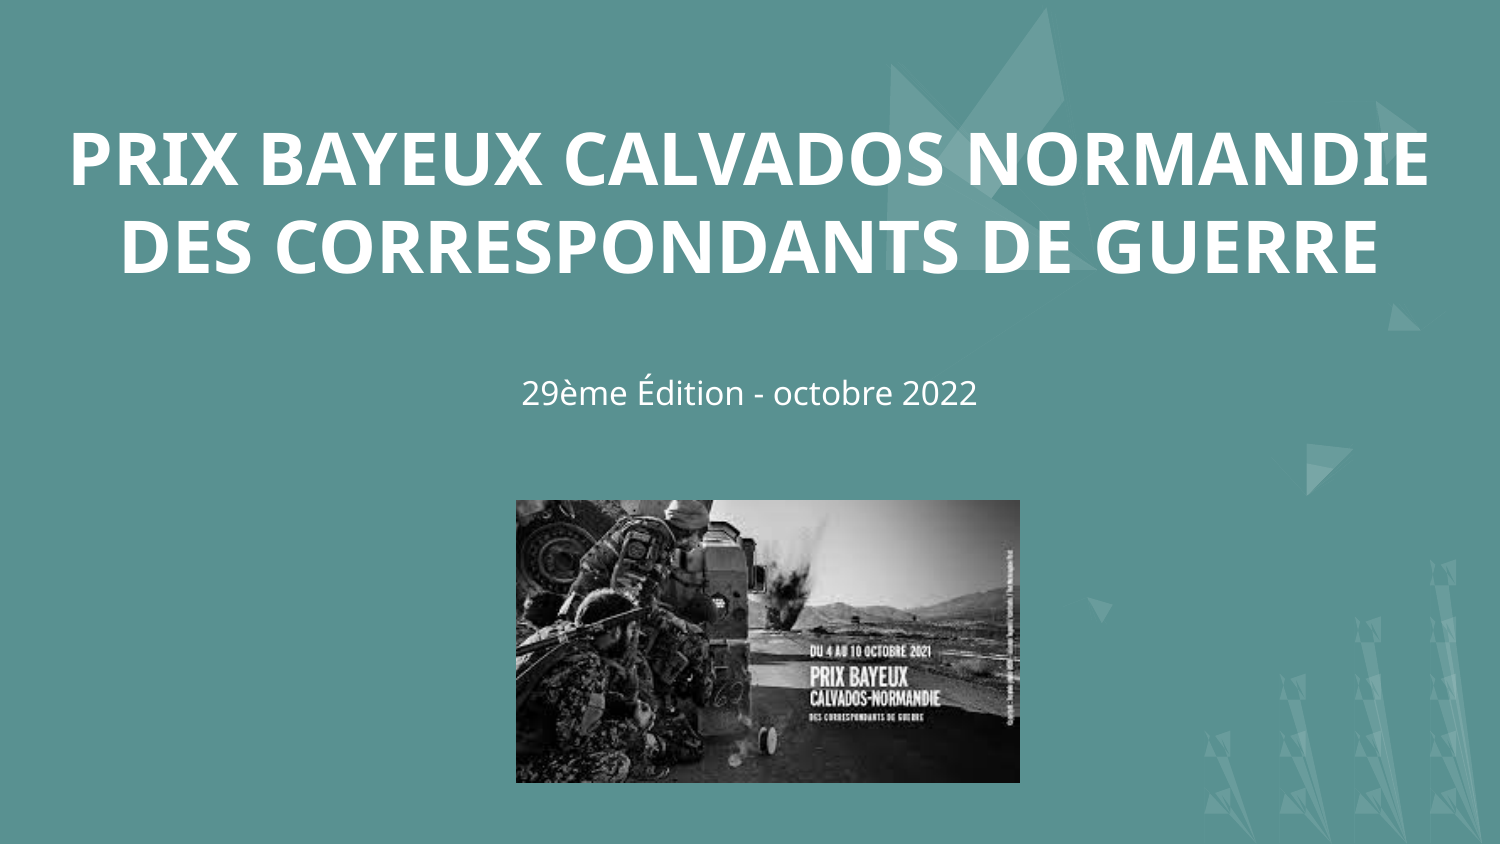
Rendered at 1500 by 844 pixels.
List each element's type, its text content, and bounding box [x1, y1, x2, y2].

picture [516, 500, 1020, 783]
title PRIX BAYEUX CALVADOS NORMANDIE DES CORRESPONDANTS DE GUERRE [51, 31, 1449, 356]
subtitle 29ème Édition - octobre 2022 [51, 356, 1449, 487]
